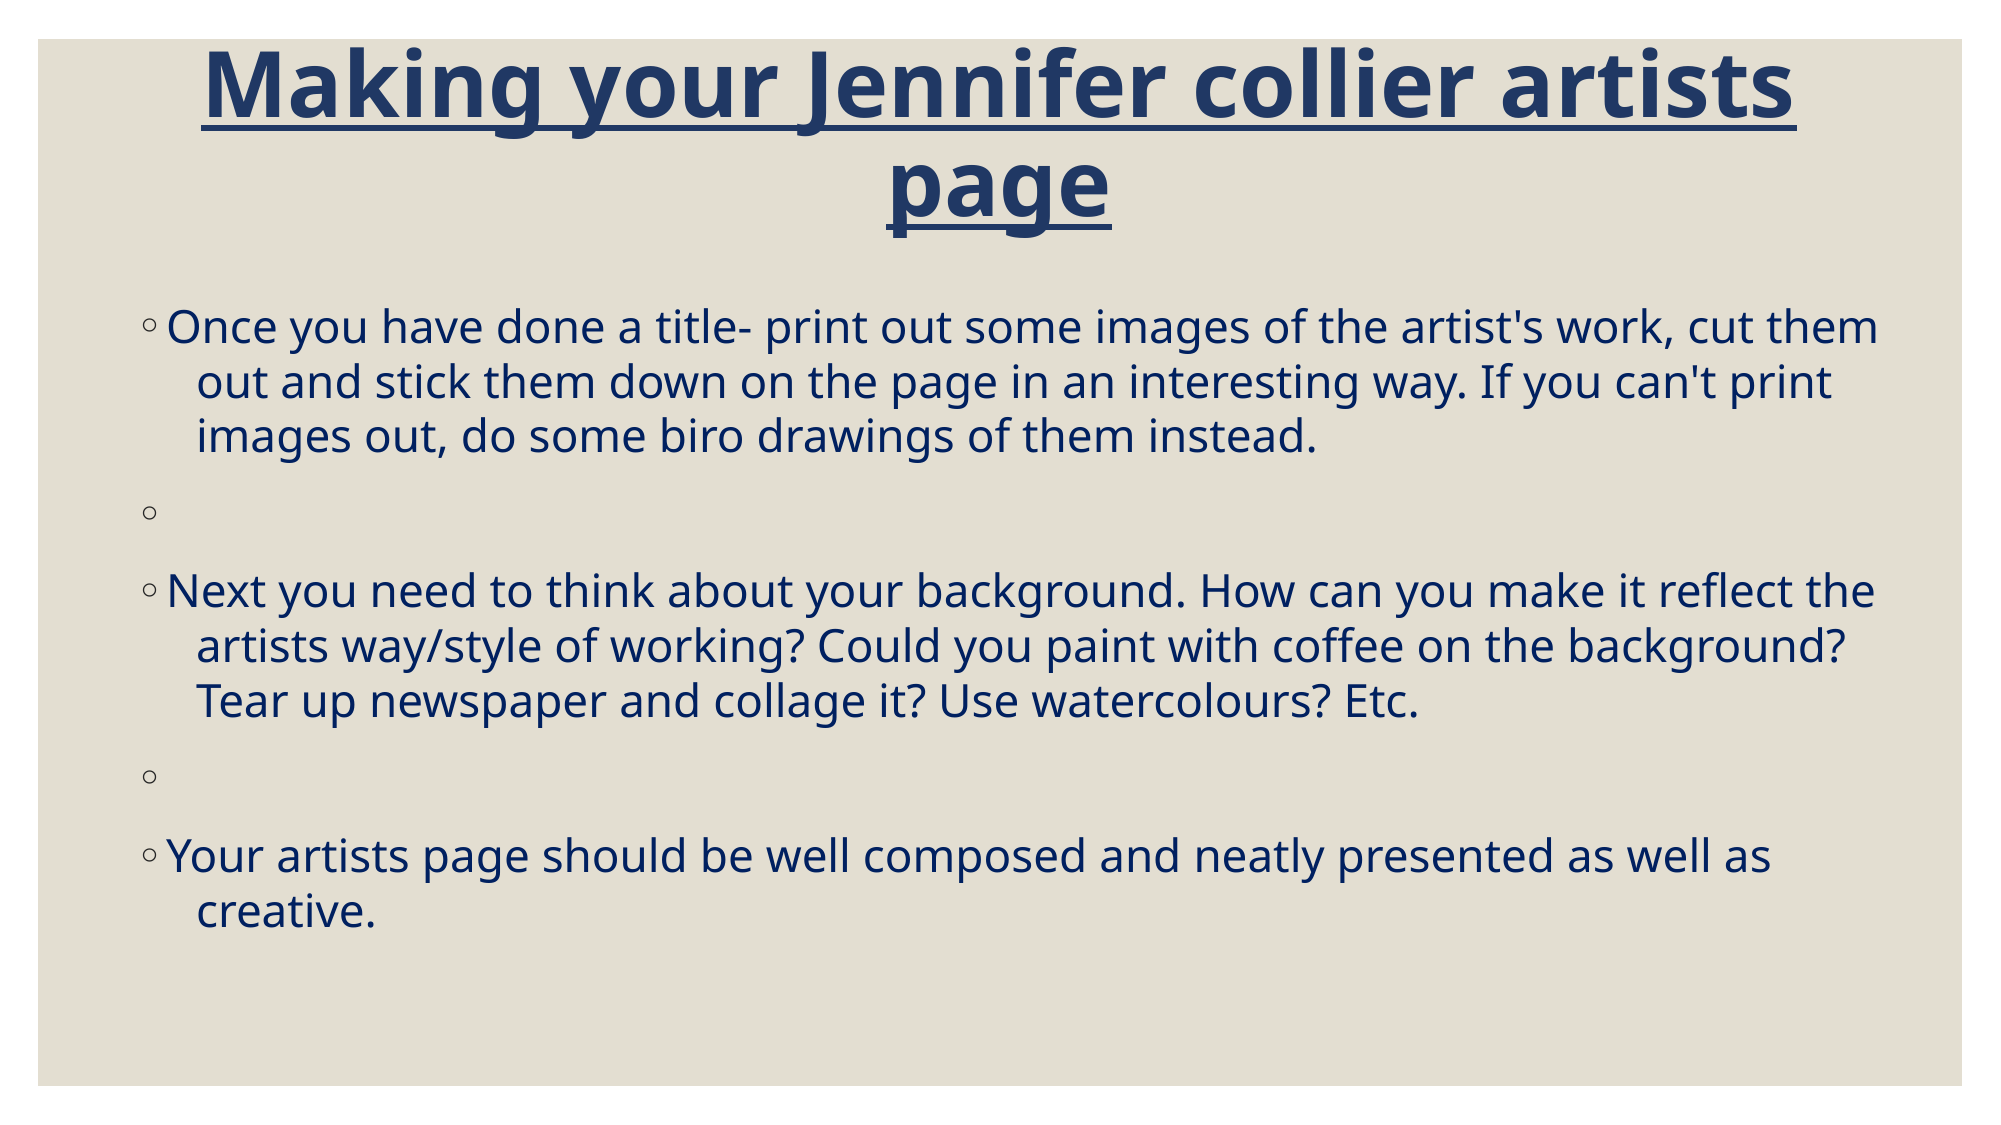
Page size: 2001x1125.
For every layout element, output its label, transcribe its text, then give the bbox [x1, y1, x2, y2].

list Once you have done a title- print out some images of the artist's work, cut them out and stick them down on the page in an interesting way. If you can't print images out, do some biro drawings of them instead. Next you need to think about your background. How can you make it reflect the artists way/style of working? Could you paint with coffee on the background? Tear up newspaper and collage it? Use watercolours? Etc. Your artists page should be well composed and neatly presented as well as creative. [121, 289, 1950, 1028]
title Making your Jennifer collier artists page [174, 25, 1825, 251]
